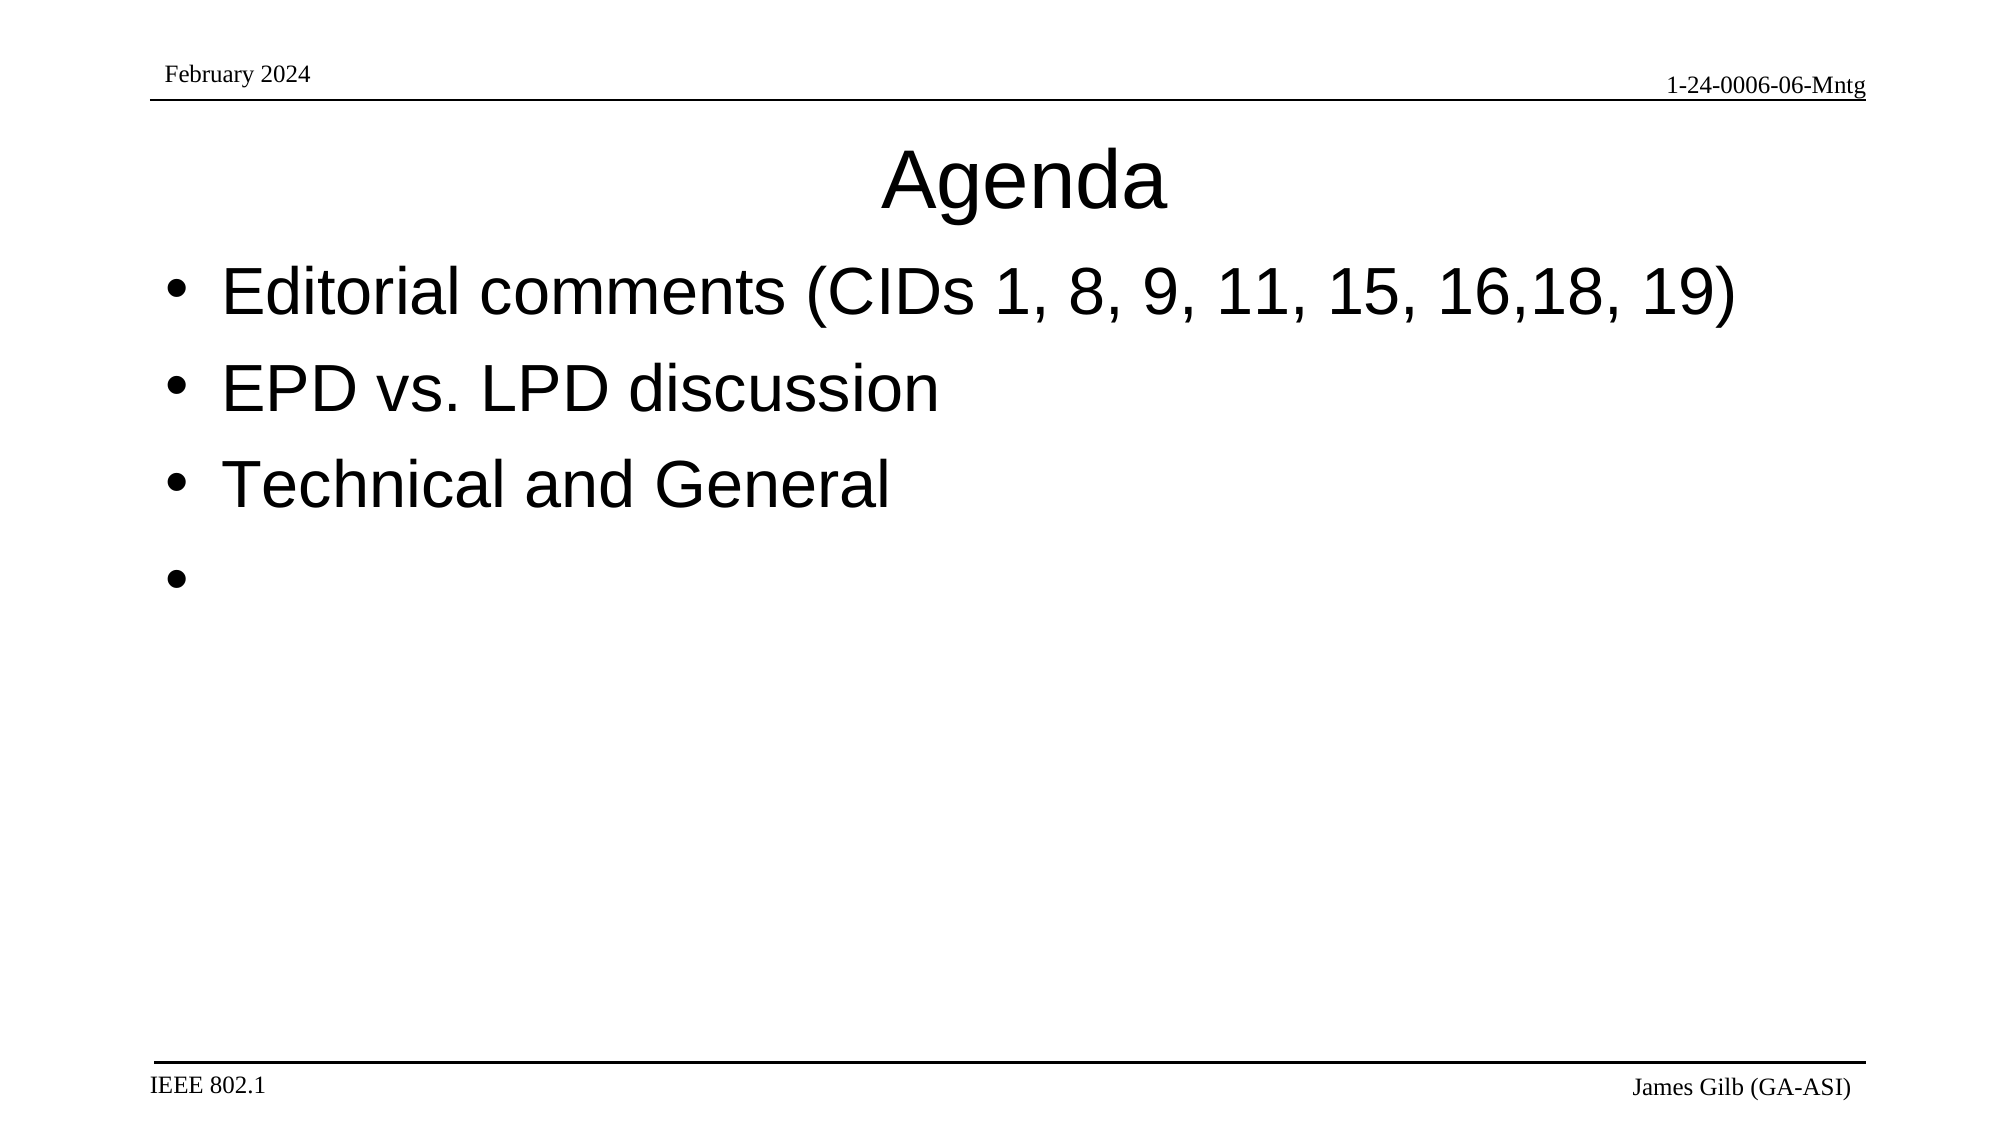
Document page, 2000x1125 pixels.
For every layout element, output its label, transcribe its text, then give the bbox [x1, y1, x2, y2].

list Editorial comments (CIDs 1, 8, 9, 11, 15, 16,18, 19) EPD vs. LPD discussion Technical and General [149, 239, 1900, 1051]
title Agenda [149, 112, 1900, 238]
